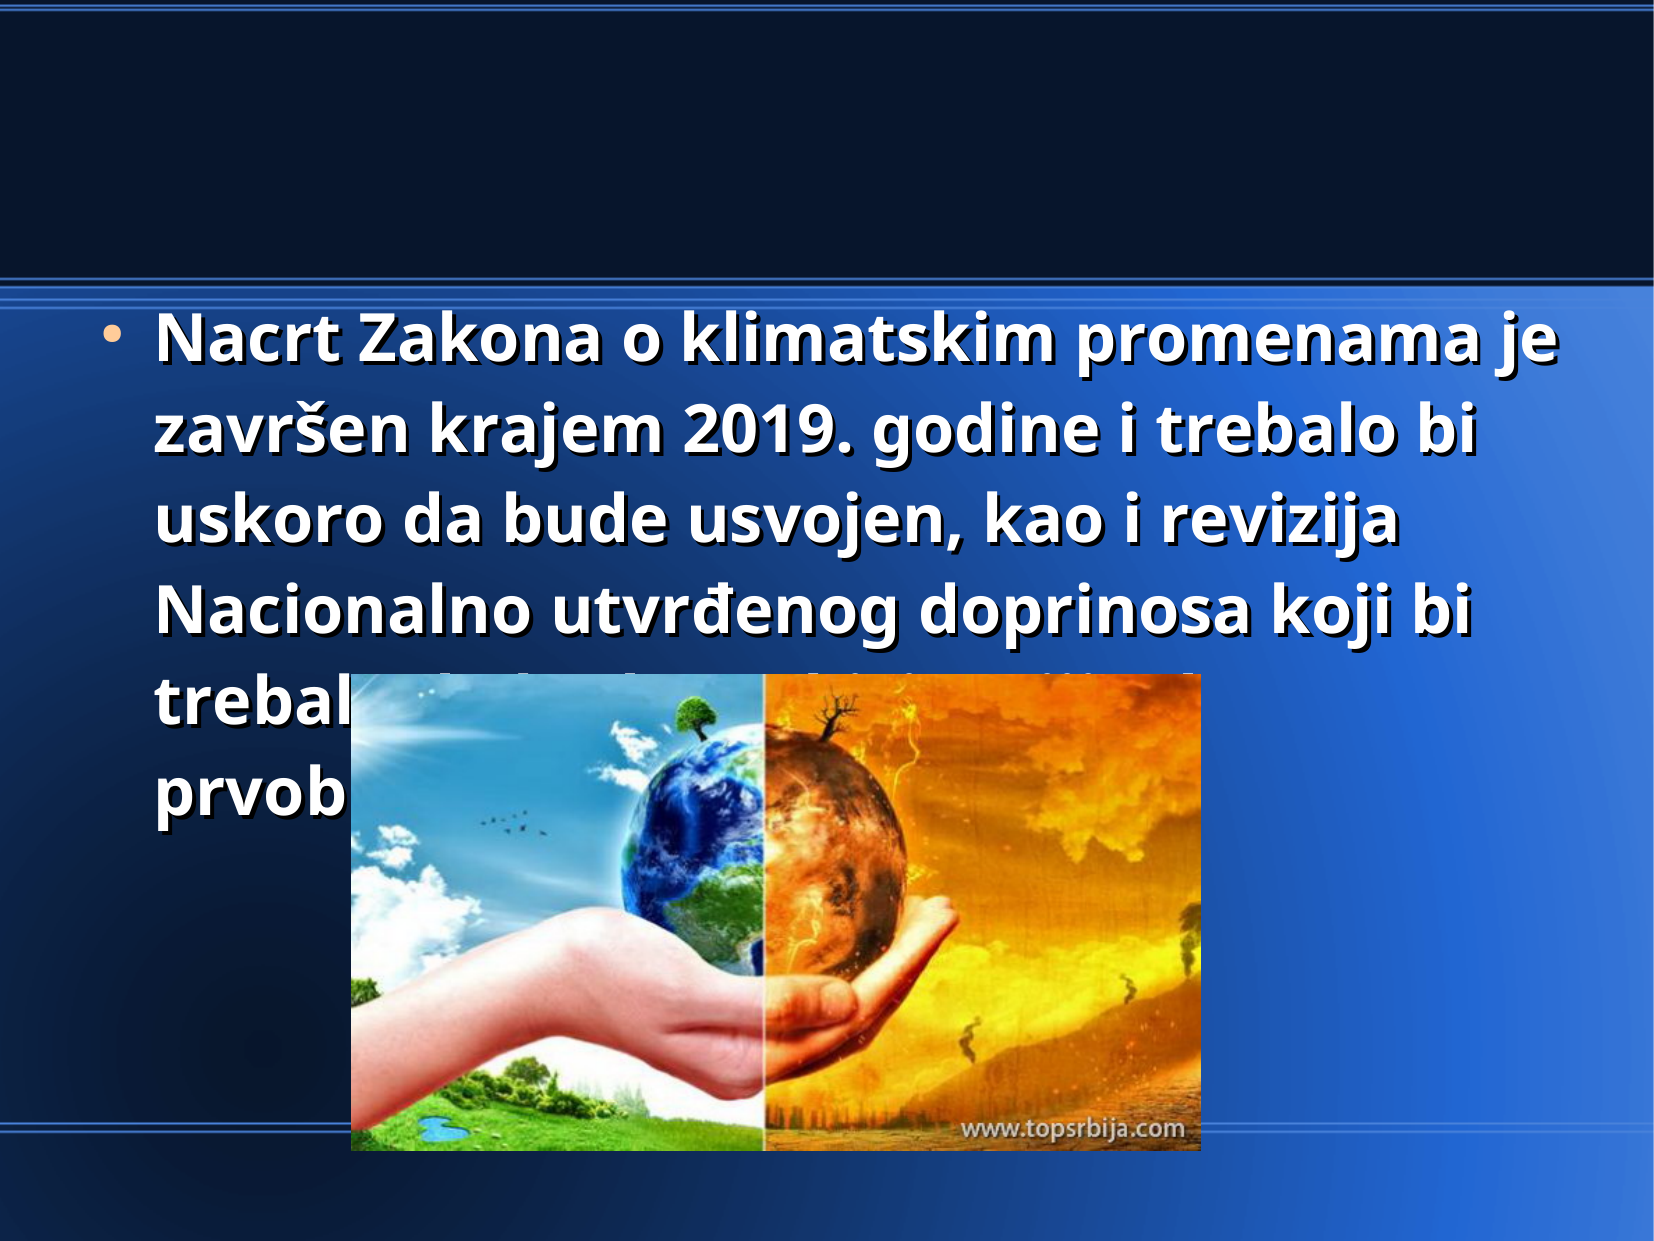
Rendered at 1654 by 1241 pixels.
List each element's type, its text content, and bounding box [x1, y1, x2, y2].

picture [0, 0, 1654, 1241]
list Nacrt Zakona o klimatskim promenama je završen krajem 2019. godine i trebalo bi uskoro da bude usvojen, kao i revizija Nacionalno utvrđenog doprinosa koji bi trebalo da bude ambiciozniji od prvobitnog. [82, 290, 1571, 1109]
